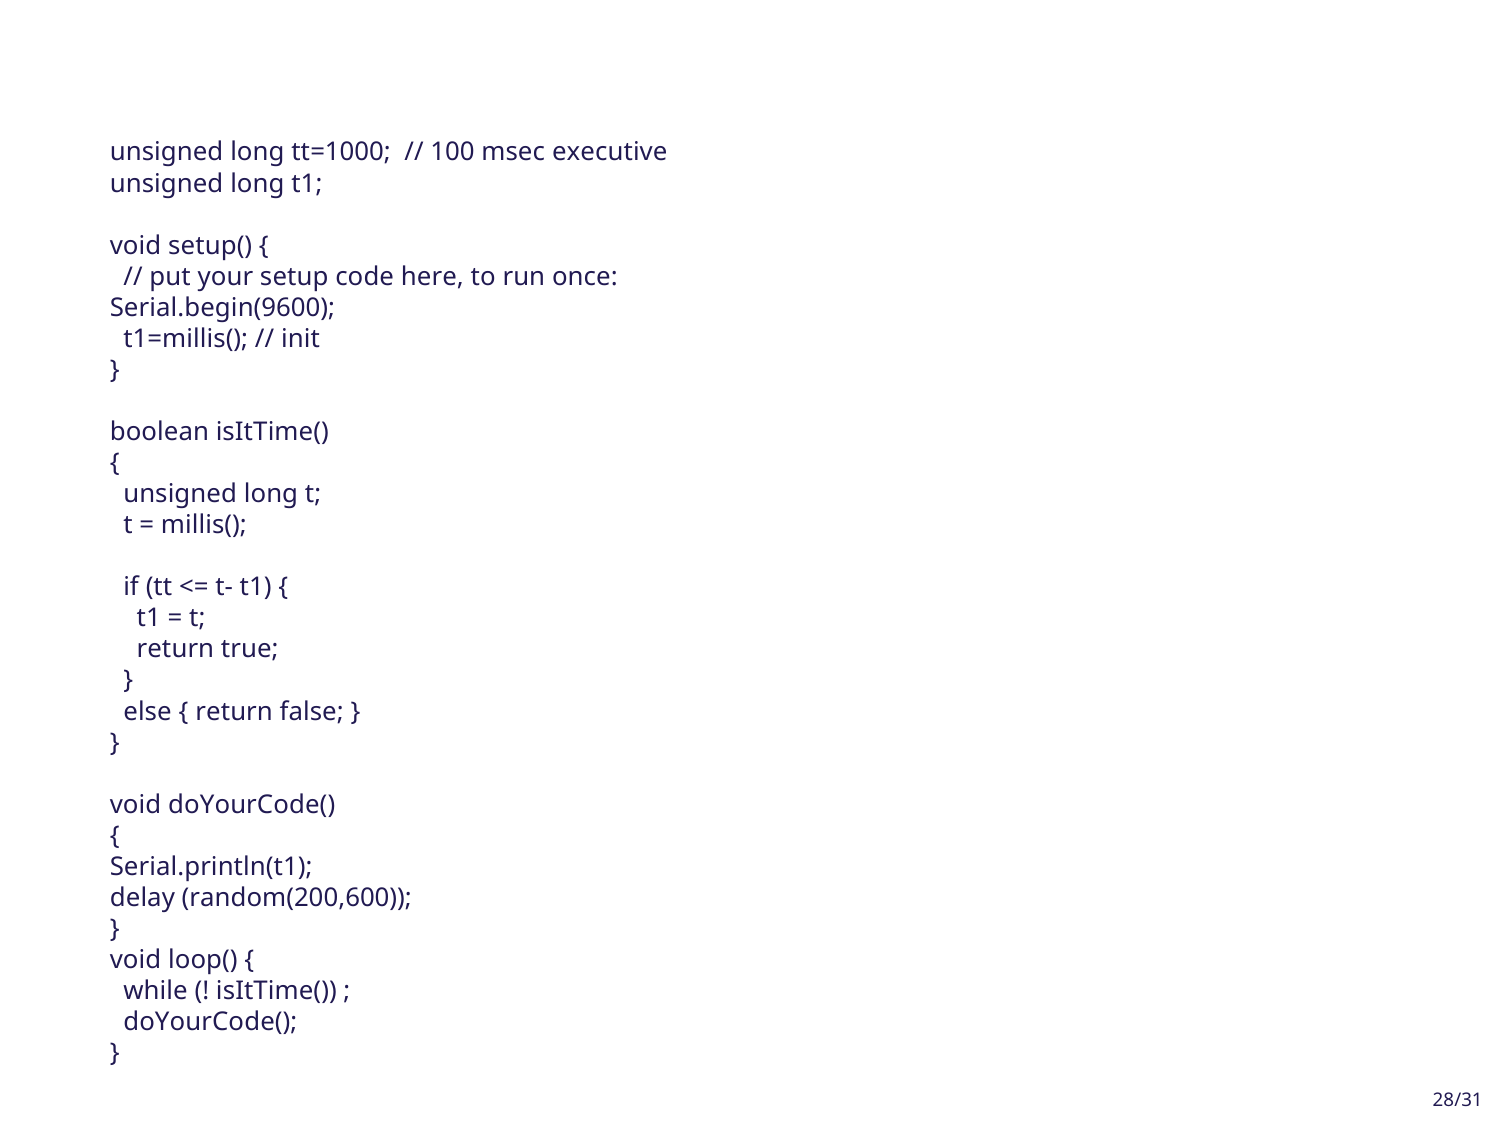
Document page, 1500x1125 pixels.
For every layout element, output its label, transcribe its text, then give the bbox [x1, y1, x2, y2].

list unsigned long tt=1000; // 100 msec executive unsigned long t1; void setup() { // put your setup code here, to run once: Serial.begin(9600); t1=millis(); // init } boolean isItTime() { unsigned long t; t = millis(); if (tt <= t- t1) { t1 = t; return true; } else { return false; } } void doYourCode() { Serial.println(t1); delay (random(200,600)); } void loop() { while (! isItTime()) ; doYourCode(); } [60, 135, 1482, 1081]
